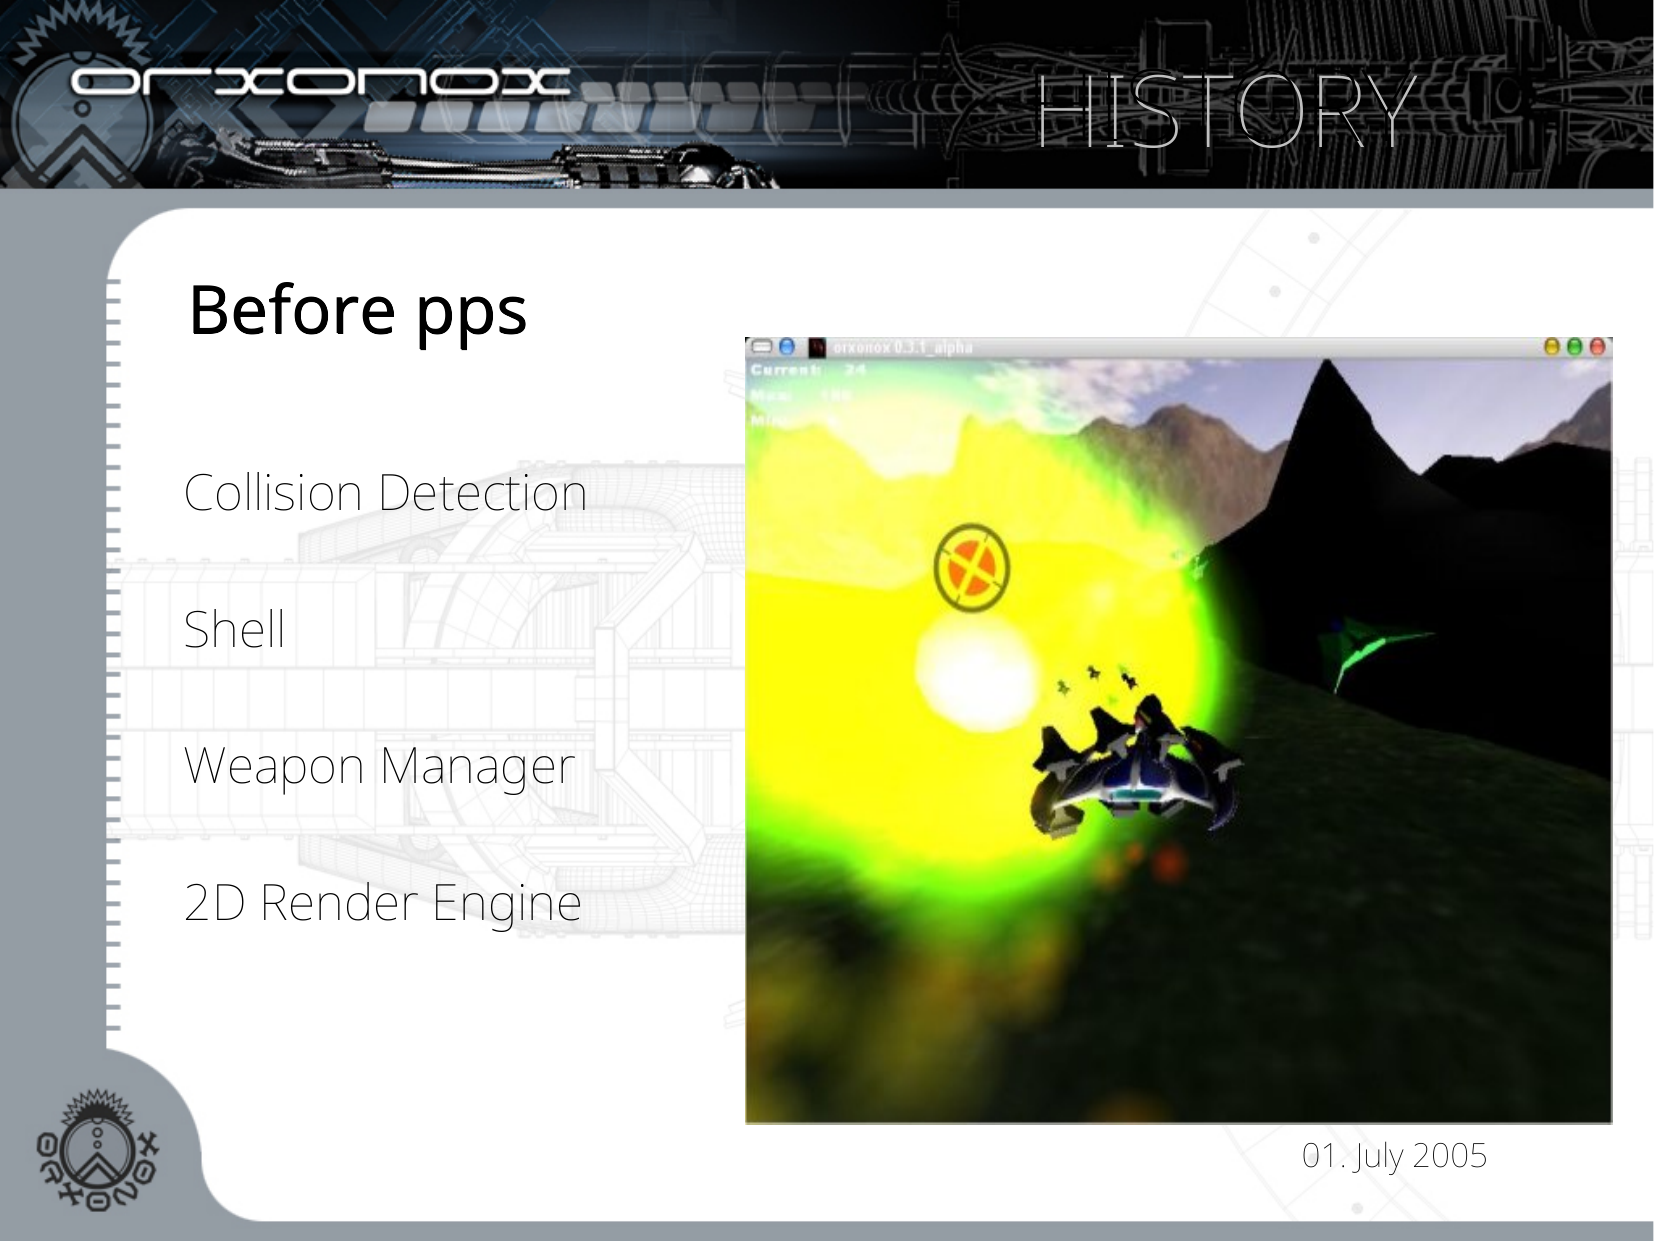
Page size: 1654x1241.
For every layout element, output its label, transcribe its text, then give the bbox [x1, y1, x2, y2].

text_box Before pps [187, 262, 807, 331]
text_box HISTORY [975, 26, 1603, 151]
picture [0, 0, 1654, 1241]
text_box Collision Detection Shell Weapon Manager 2D Render Engine [133, 450, 751, 952]
text_box 01. July 2005 [1251, 1125, 1591, 1176]
